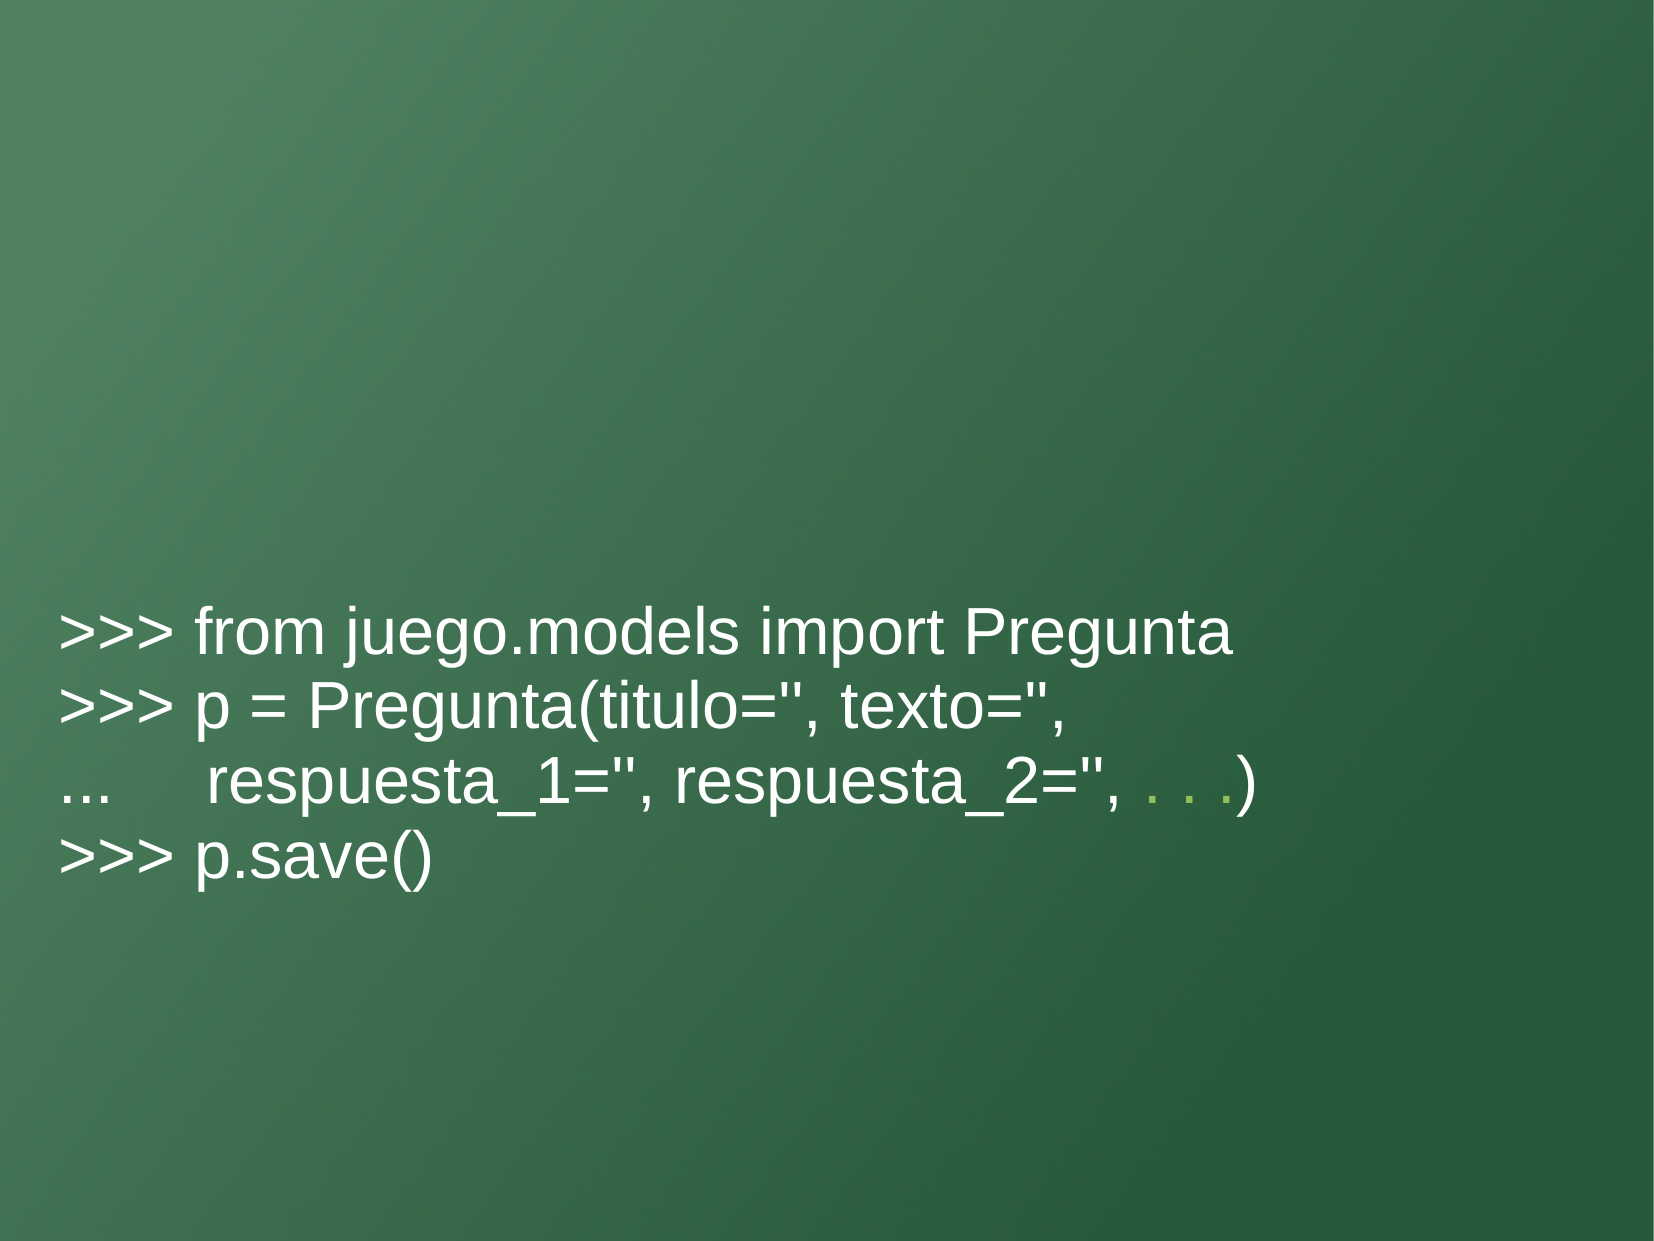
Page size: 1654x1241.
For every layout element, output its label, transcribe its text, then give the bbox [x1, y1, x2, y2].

picture [0, 0, 1654, 1241]
subtitle >>> from juego.models import Pregunta >>> p = Pregunta(titulo='', texto='', ... respuesta_1='', respuesta_2='', . . .) >>> p.save() [59, 432, 1625, 1055]
